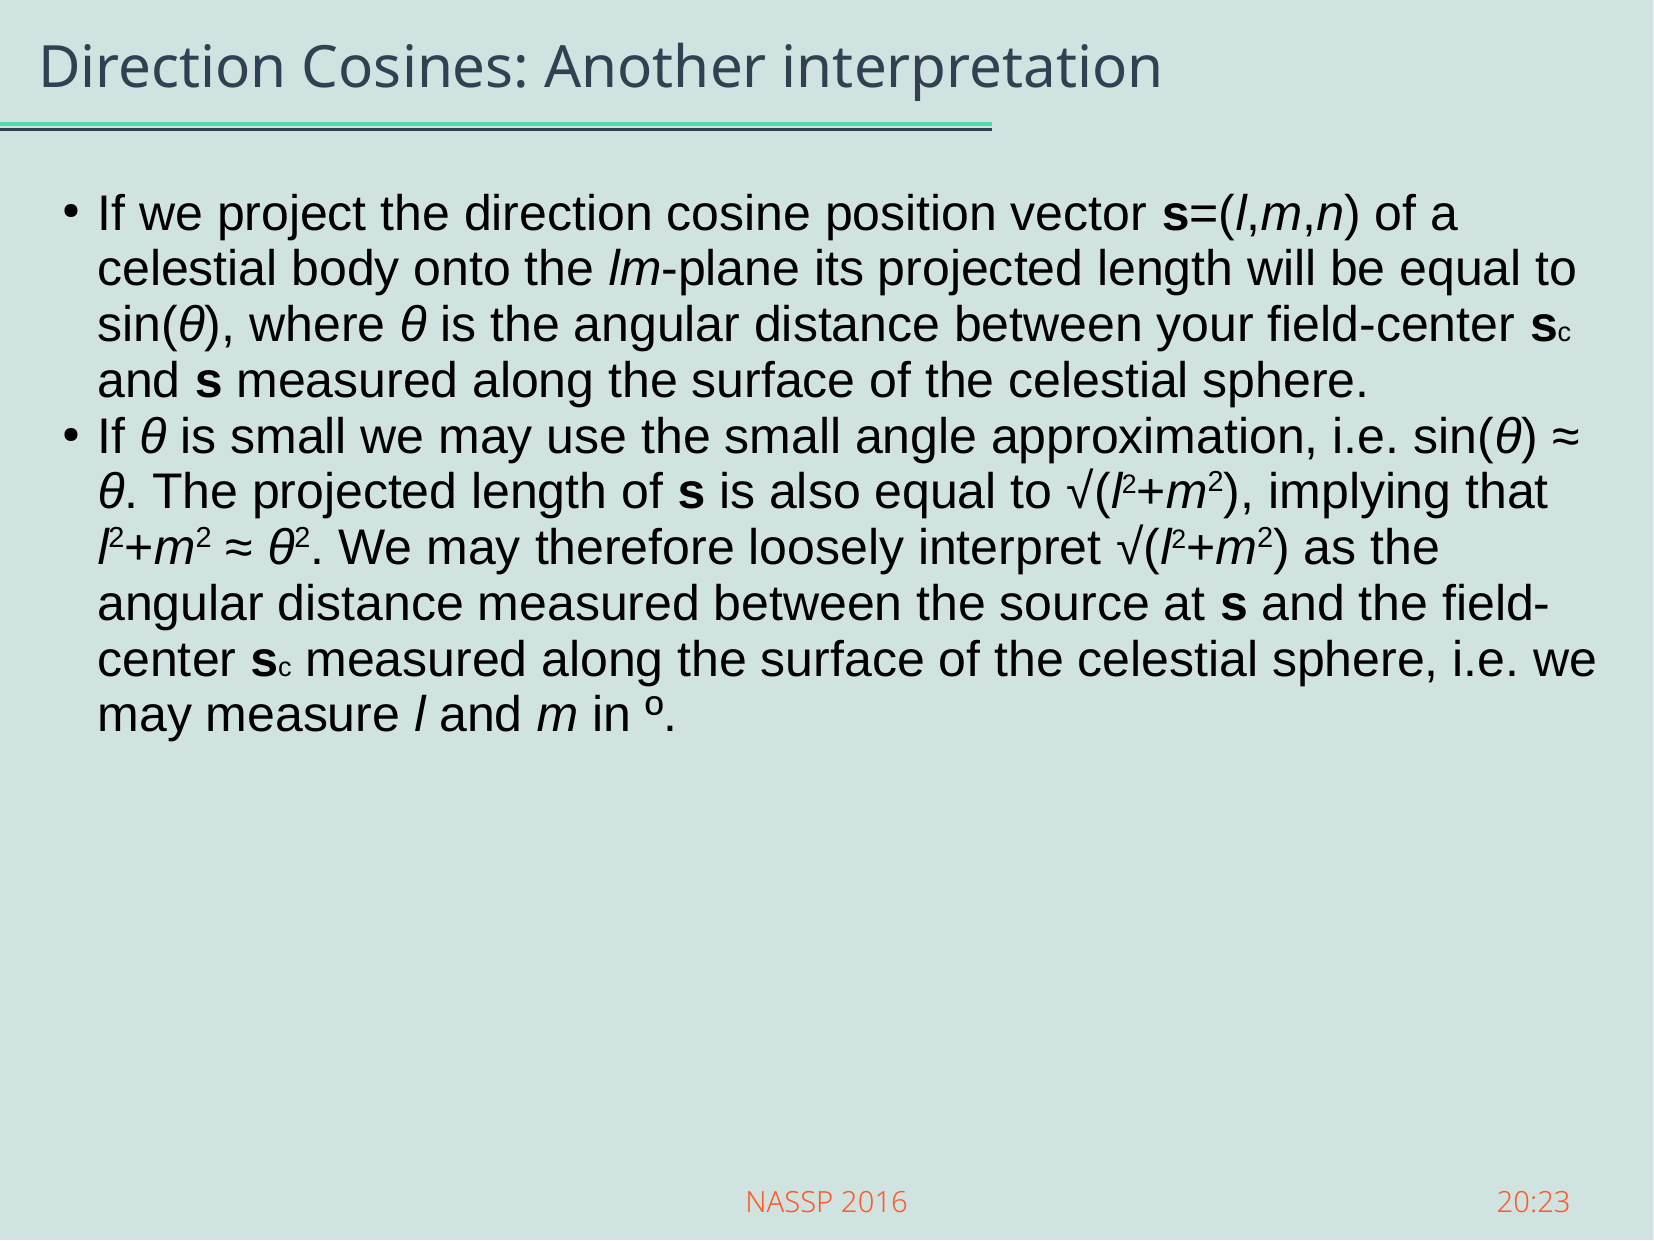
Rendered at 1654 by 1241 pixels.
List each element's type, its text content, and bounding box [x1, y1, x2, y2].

text_box Direction Cosines: Another interpretation [23, 17, 1359, 101]
text_box If we project the direction cosine position vector s=(l,m,n) of a celestial body onto the lm-plane its projected length will be equal to sin(θ), where θ is the angular distance between your field-center sc and s measured along the surface of the celestial sphere. If θ is small we may use the small angle approximation, i.e. sin(θ) ≈ θ. The projected length of s is also equal to √(l2+m2), implying that l2+m2 ≈ θ2. We may therefore loosely interpret √(l2+m2) as the angular distance measured between the source at s and the field-center sc measured along the surface of the celestial sphere, i.e. we may measure l and m in º. [47, 177, 1619, 754]
